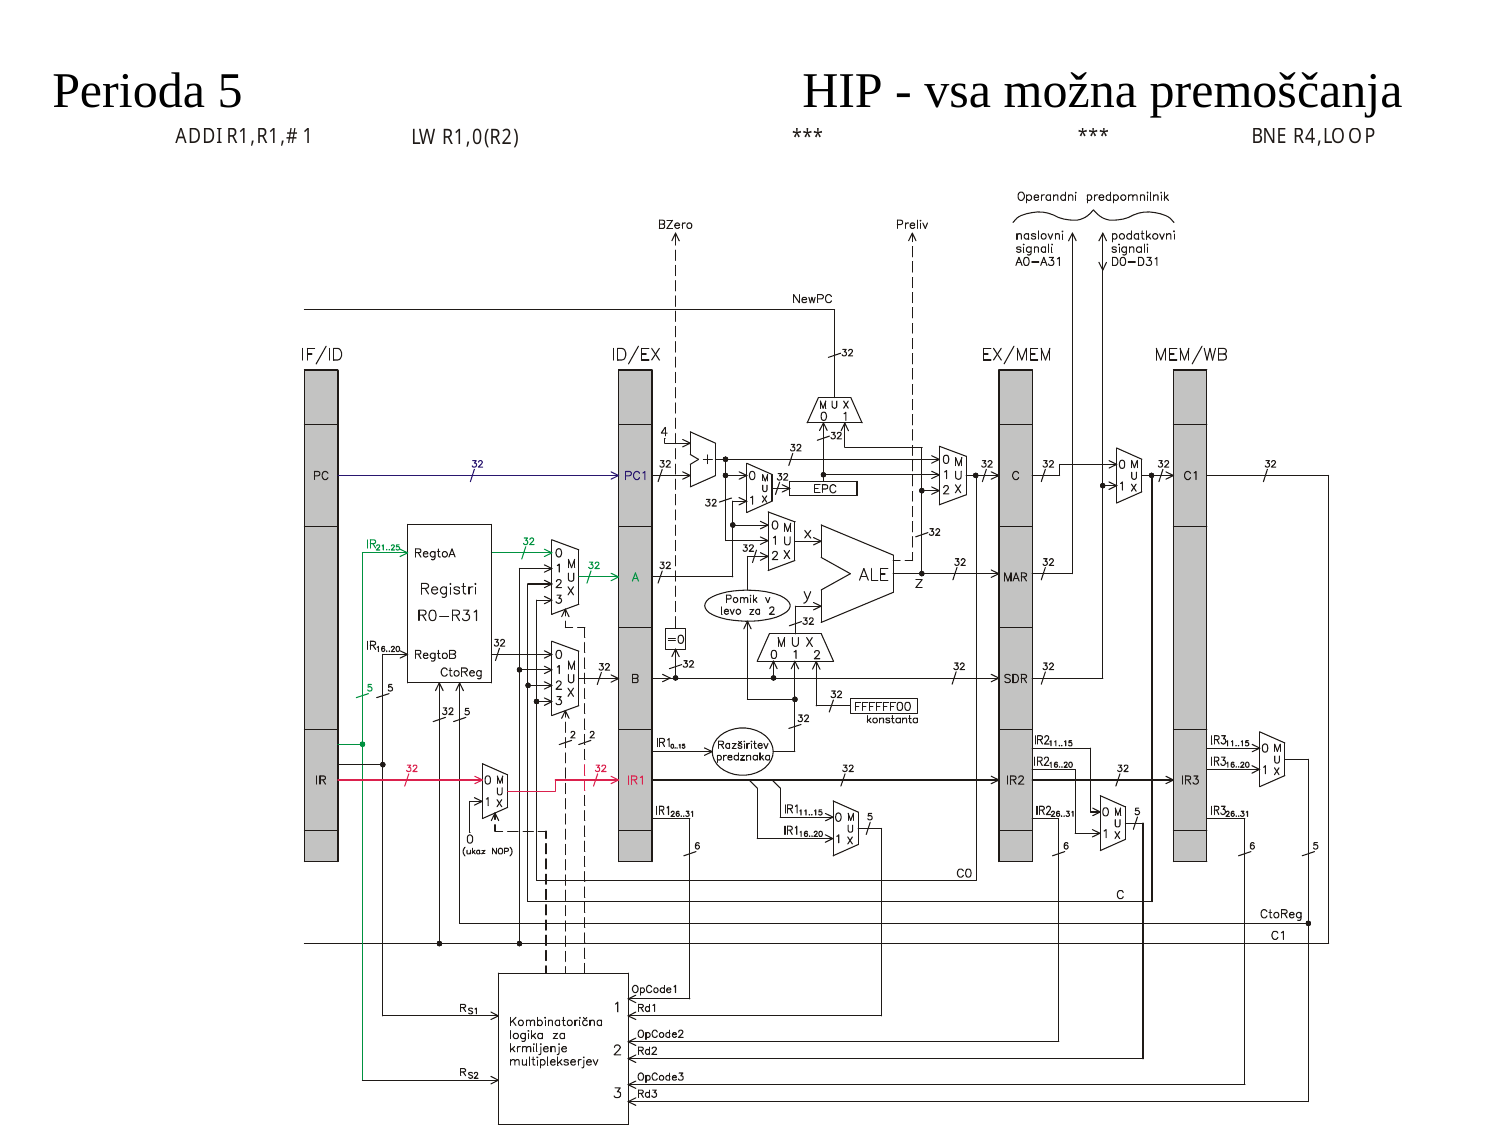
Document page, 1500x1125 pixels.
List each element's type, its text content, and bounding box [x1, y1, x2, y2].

picture [174, 128, 1375, 1125]
text_box Perioda 5 HIP - vsa možna premoščanja [37, 49, 1476, 126]
